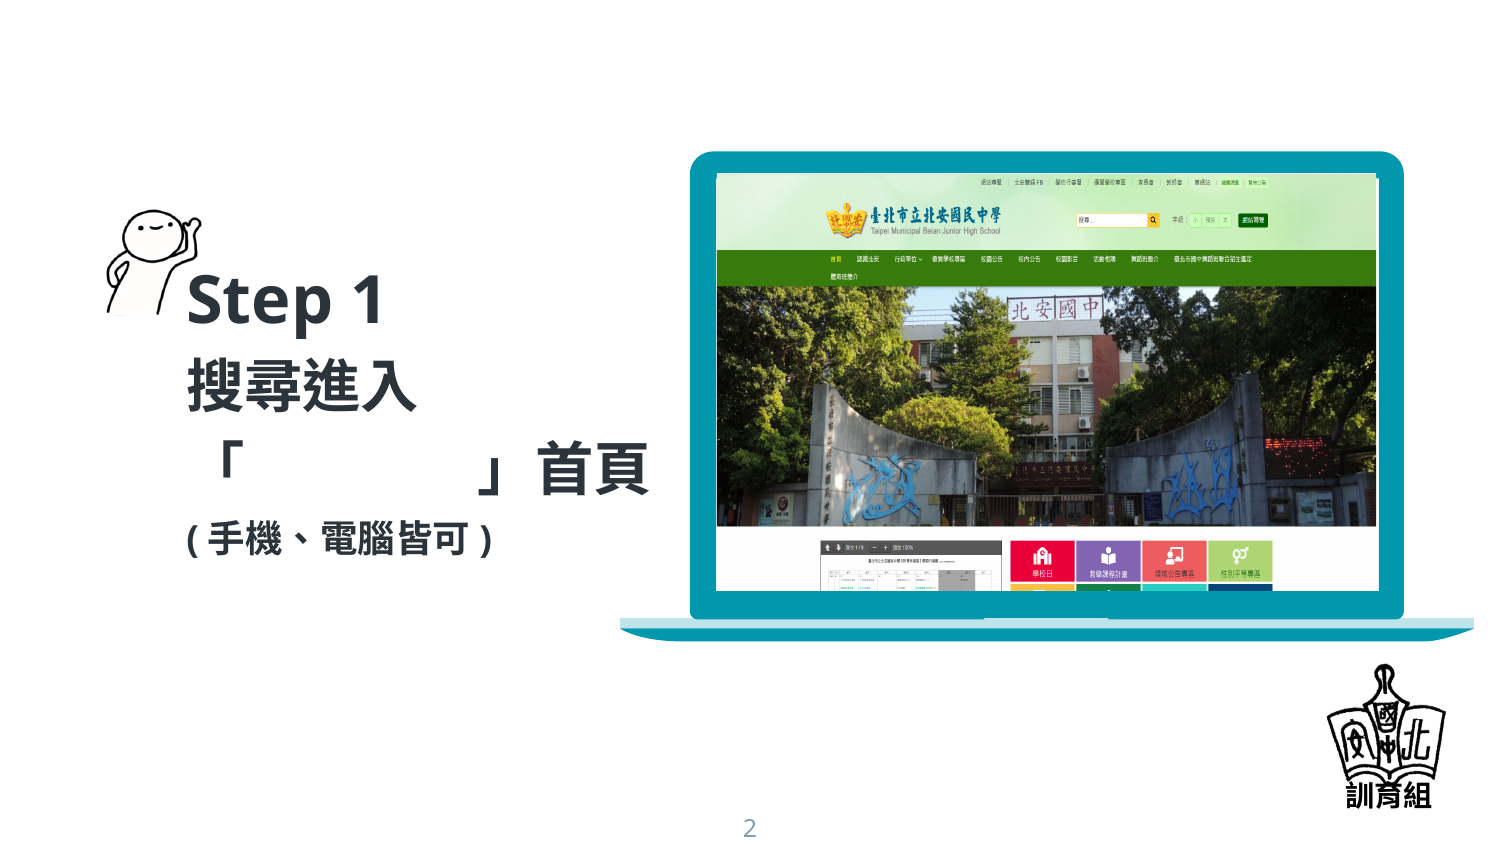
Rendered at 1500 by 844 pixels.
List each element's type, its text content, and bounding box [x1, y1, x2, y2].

list Step 1 搜尋進入 「北安國中」首頁 (手機、電腦皆可) [171, 151, 669, 666]
picture [716, 173, 1377, 591]
picture [92, 197, 204, 328]
text_box 訓育組 [1330, 770, 1461, 821]
text_box 2 [705, 797, 796, 844]
text_box [620, 151, 1475, 642]
picture [1317, 658, 1461, 790]
